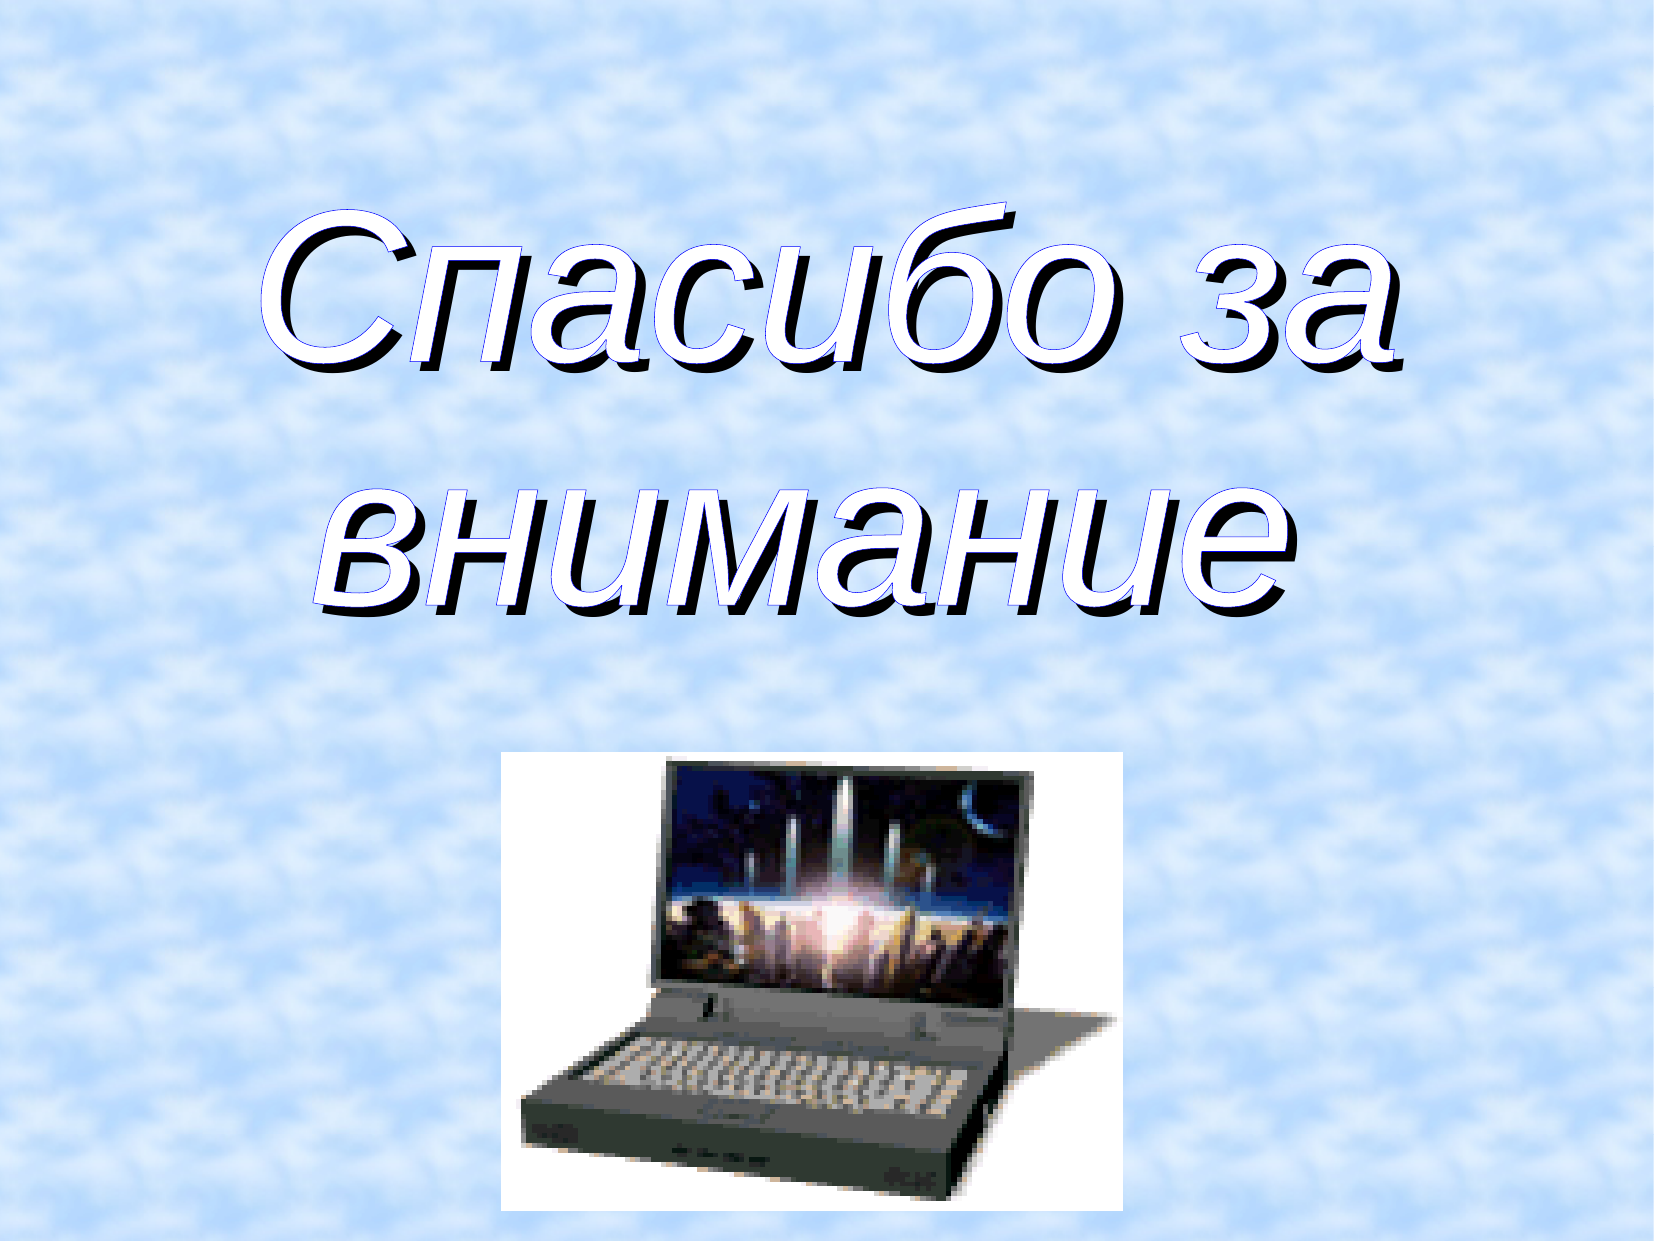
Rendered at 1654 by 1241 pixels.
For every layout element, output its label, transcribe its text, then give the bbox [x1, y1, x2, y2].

picture [0, 0, 1654, 1241]
text_box Спасибо за внимание [0, 156, 1617, 778]
